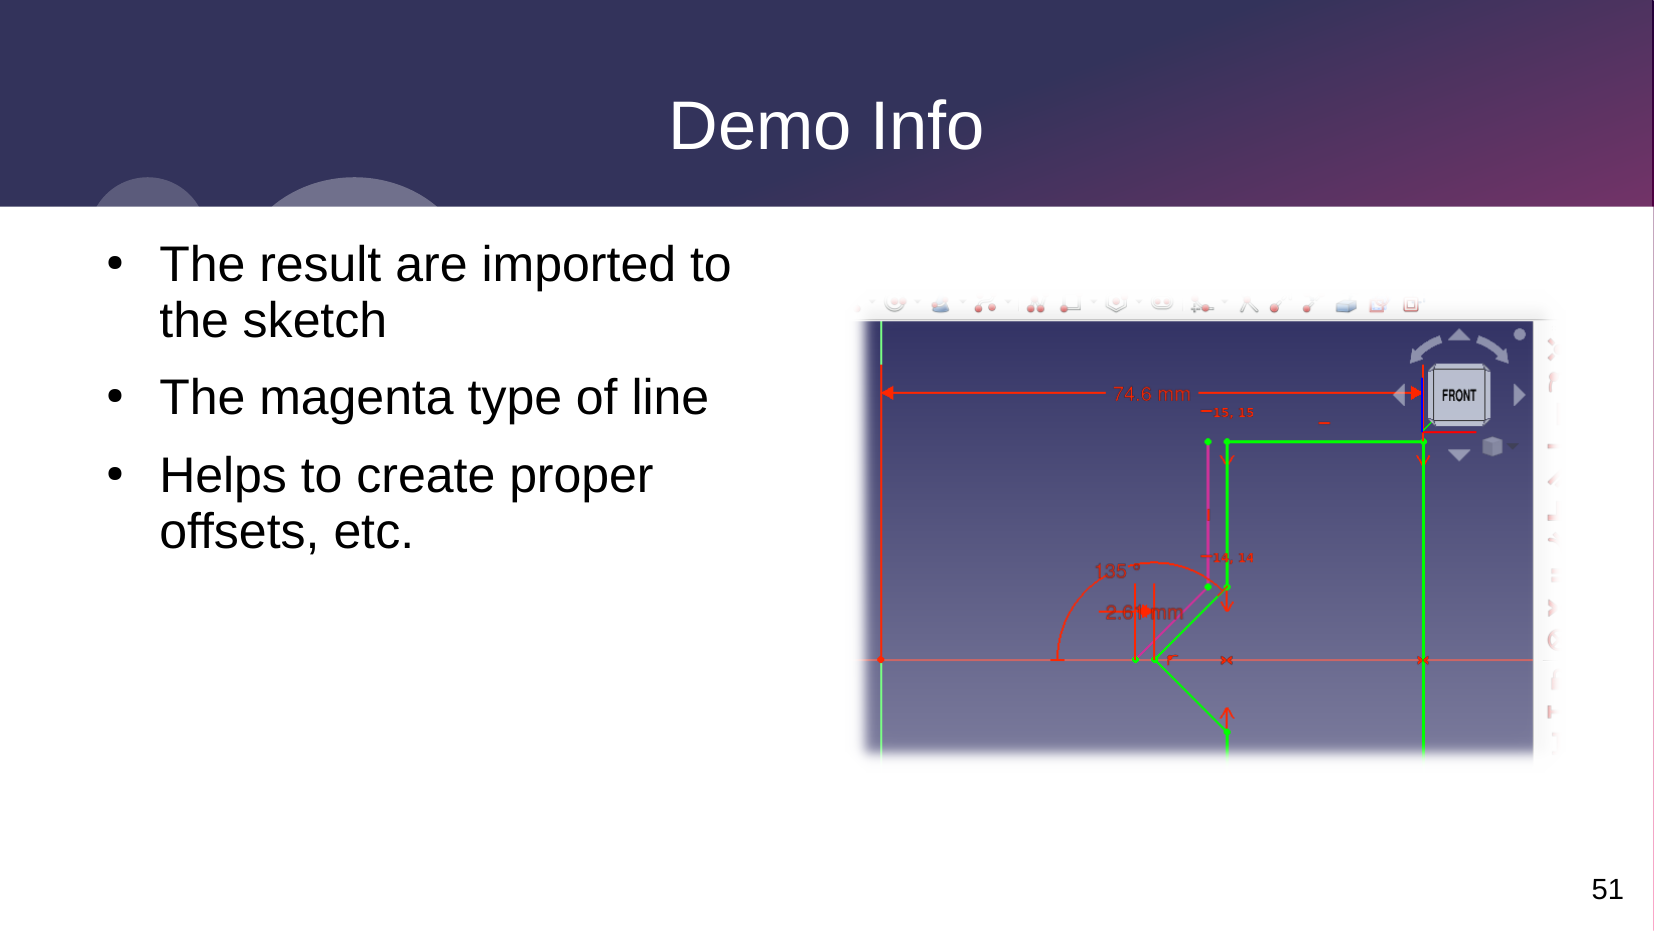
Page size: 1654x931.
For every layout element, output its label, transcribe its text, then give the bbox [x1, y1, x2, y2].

list The result are imported to the sketch The magenta type of line Helps to create proper offsets, etc. [88, 236, 809, 827]
title Demo Info [88, 44, 1565, 207]
picture [845, 289, 1566, 773]
